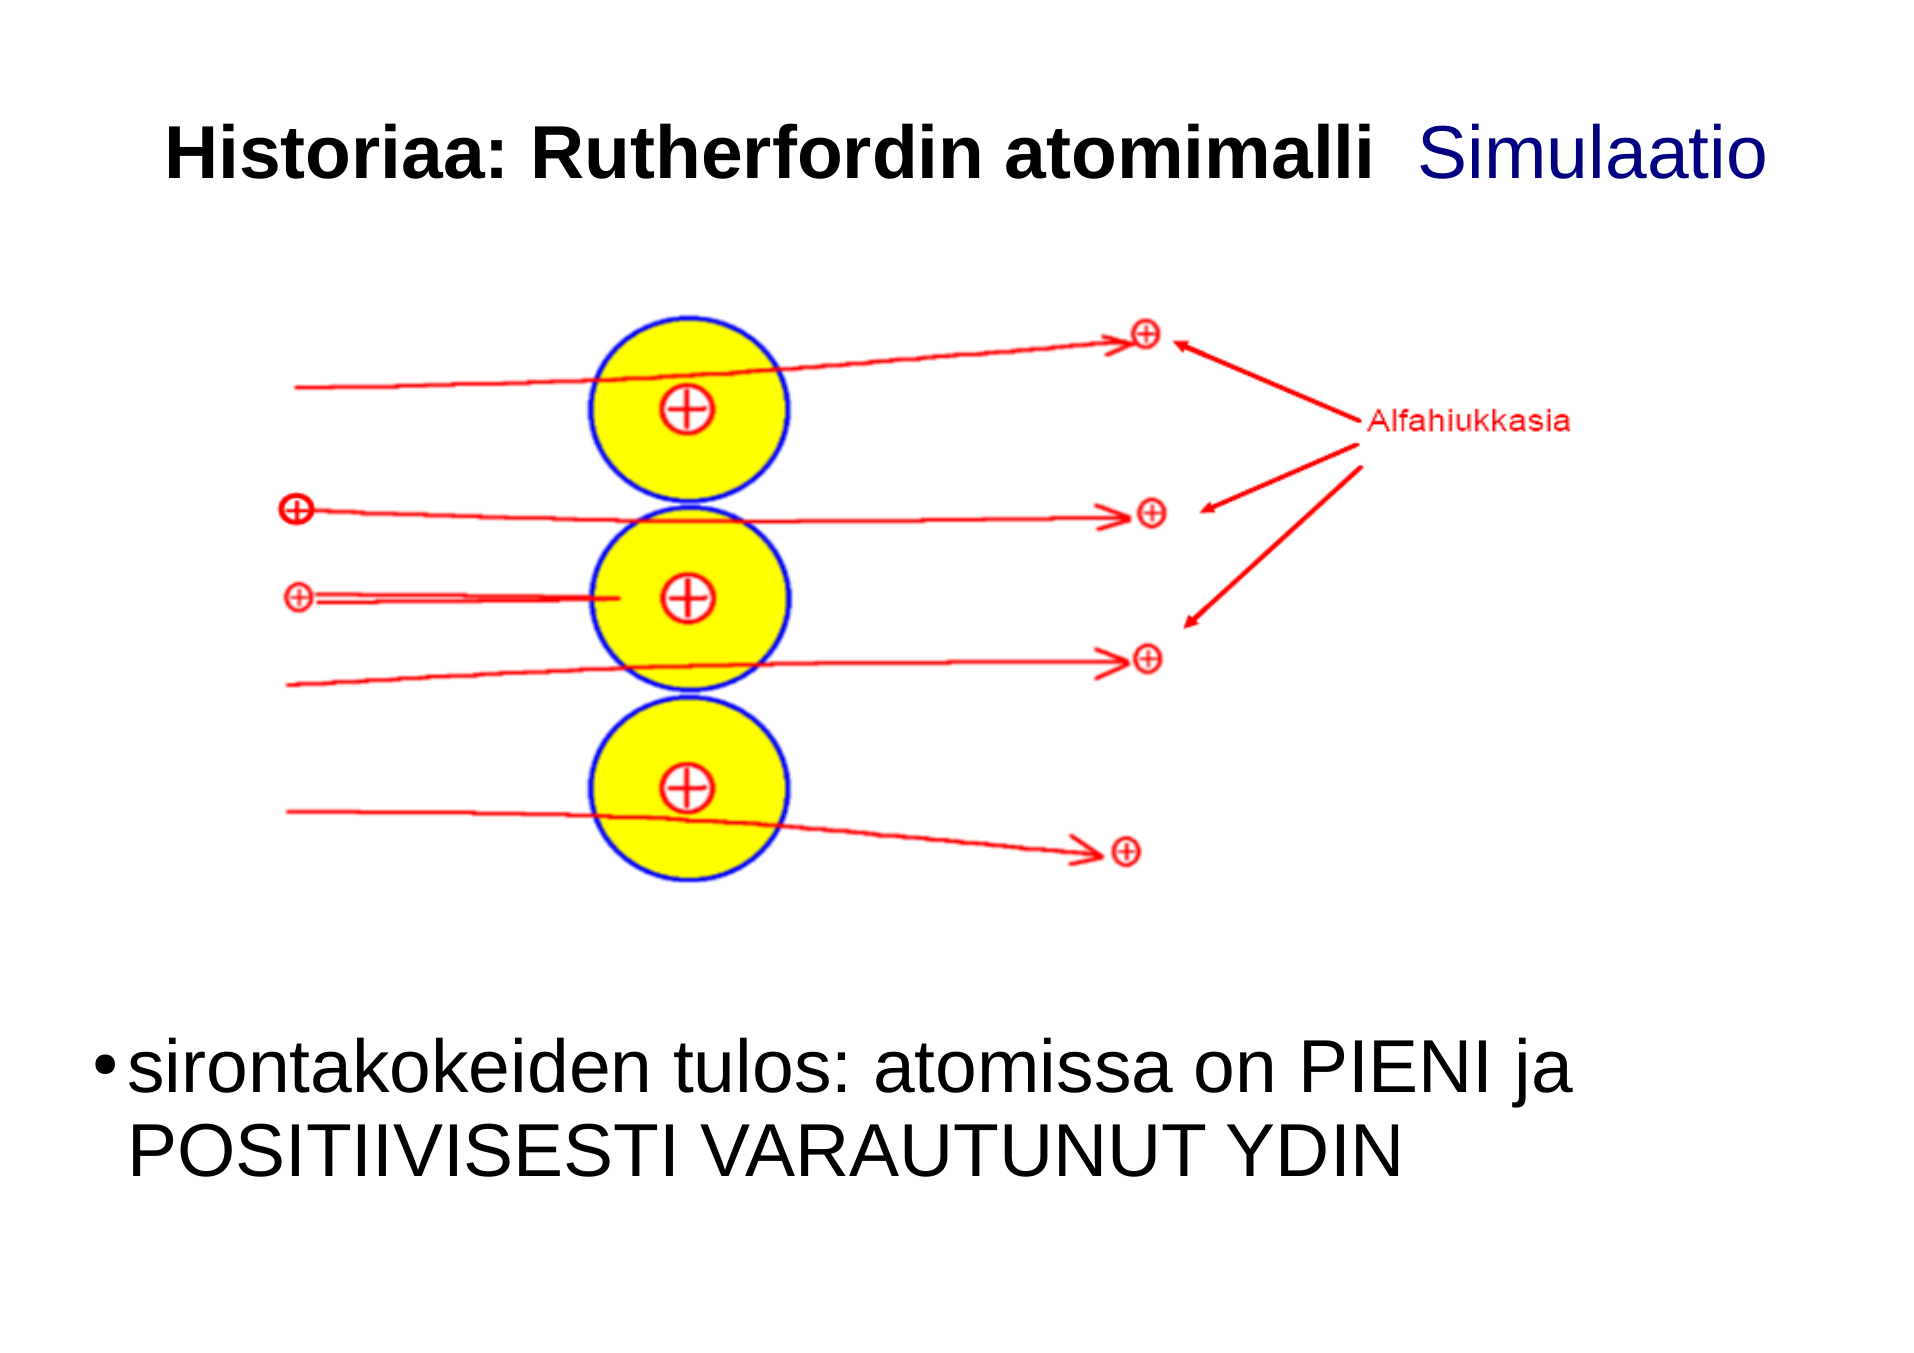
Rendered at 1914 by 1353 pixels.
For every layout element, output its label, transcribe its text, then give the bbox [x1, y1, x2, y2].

text_box Historiaa: Rutherfordin atomimalli Simulaatio [149, 102, 1808, 237]
picture [156, 296, 1630, 893]
text_box sirontakokeiden tulos: atomissa on PIENI ja POSITIIVISESTI VARAUTUNUT YDIN [77, 1017, 1818, 1309]
